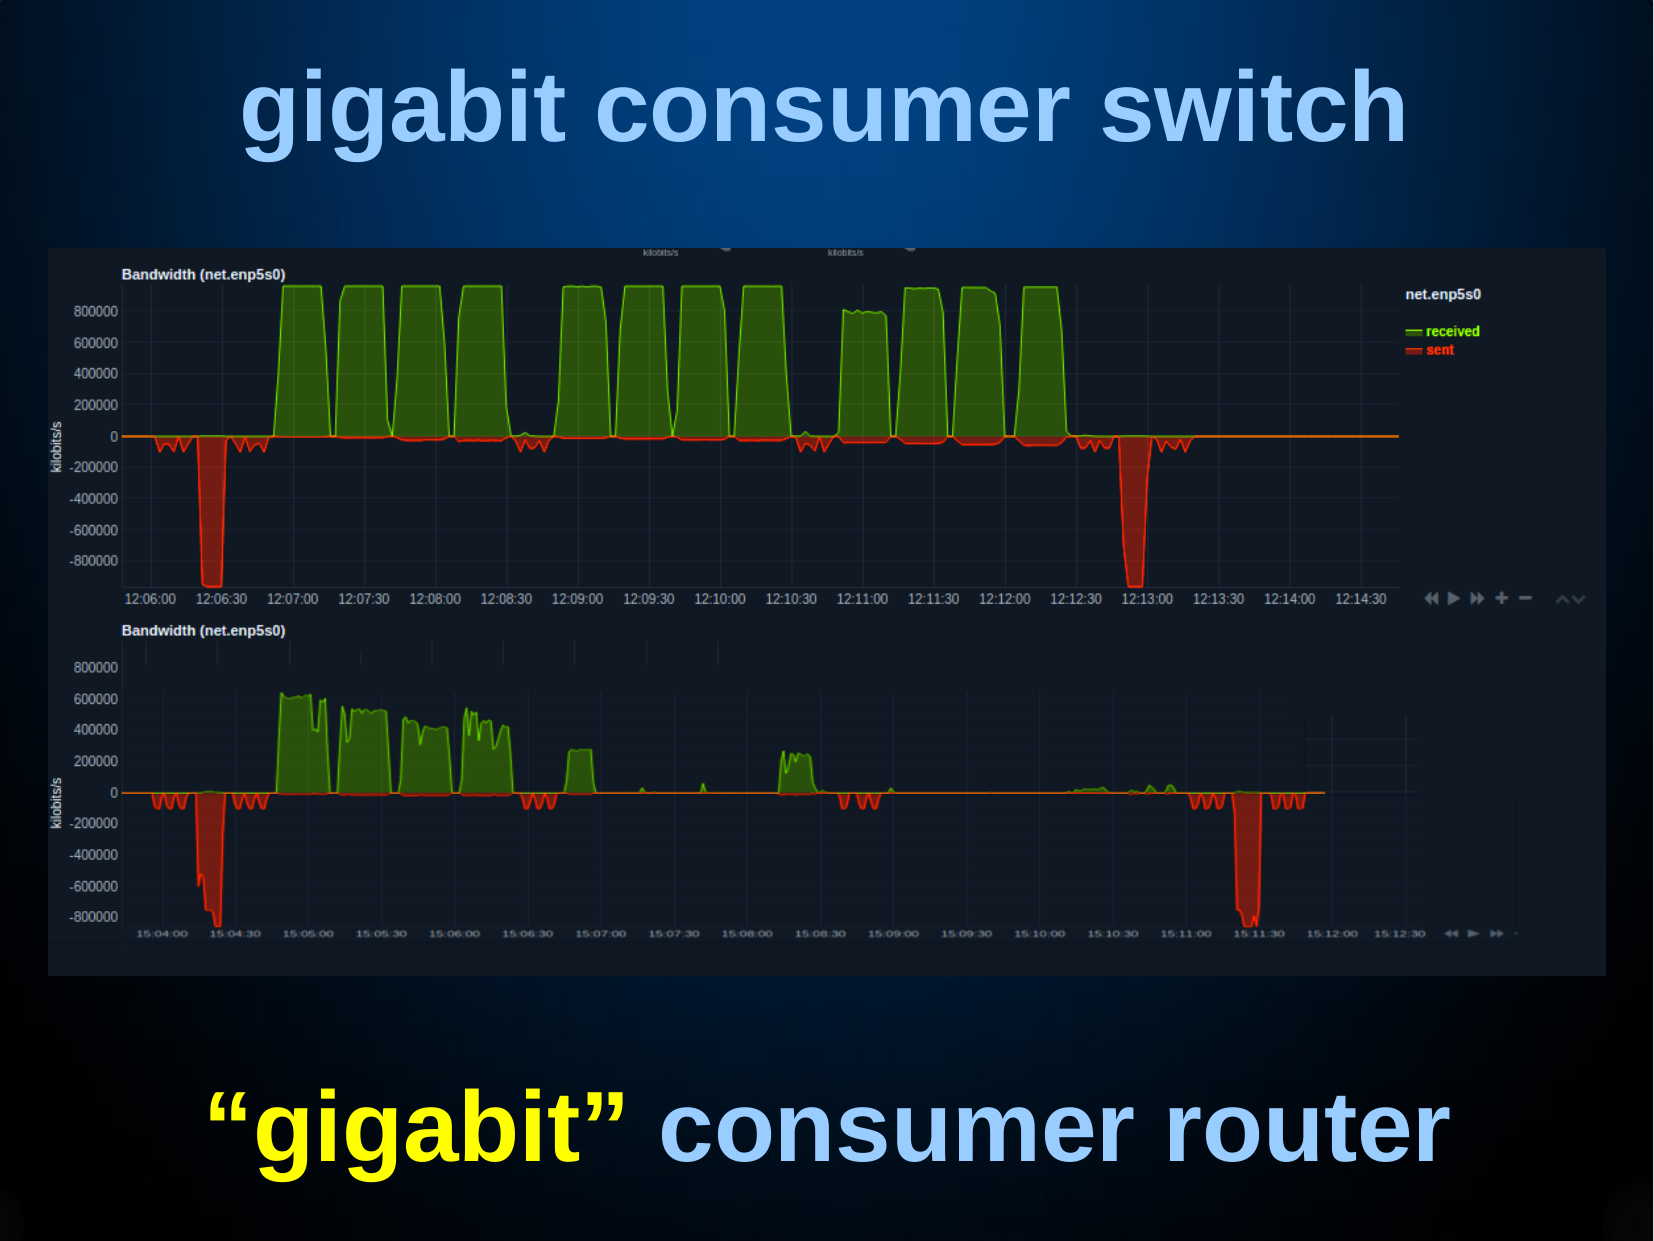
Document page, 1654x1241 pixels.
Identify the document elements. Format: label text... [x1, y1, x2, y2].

title gigabit consumer switch [0, 2, 1651, 211]
picture [0, 0, 1654, 1241]
title “gigabit” consumer router [3, 1022, 1653, 1231]
